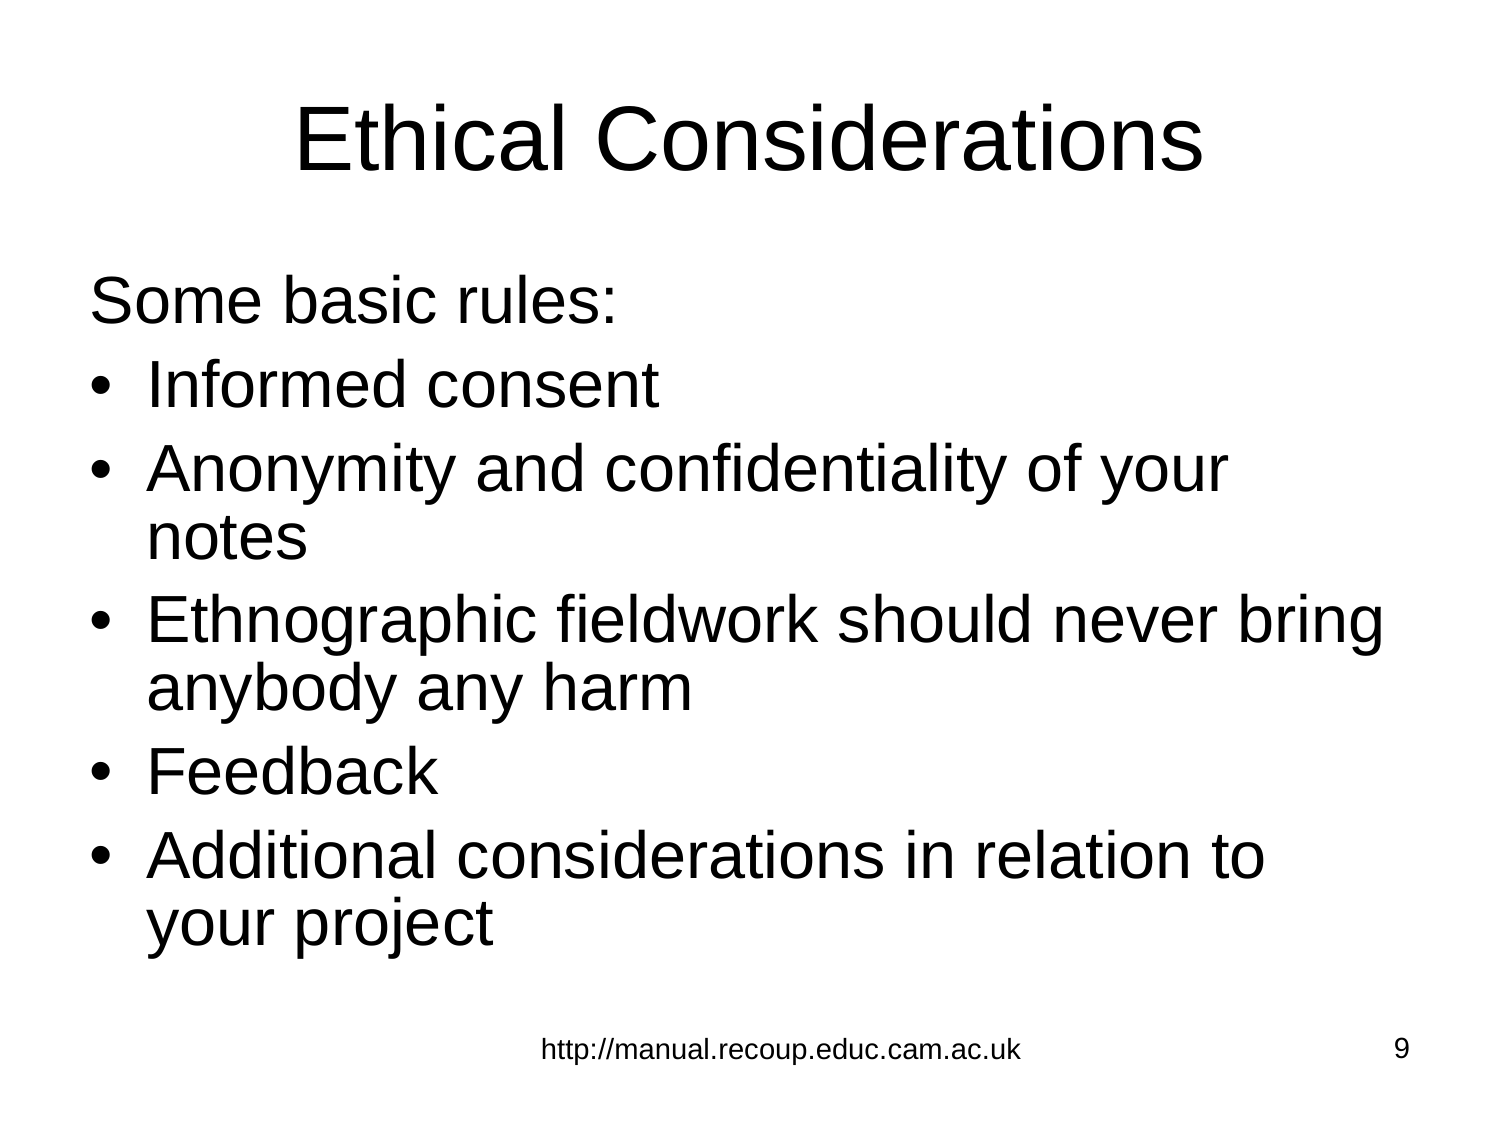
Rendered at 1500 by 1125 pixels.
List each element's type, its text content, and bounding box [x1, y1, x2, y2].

title Ethical Considerations [84, 54, 1416, 224]
list Some basic rules: Informed consent Anonymity and confidentiality of your notes Ethnographic fieldwork should never bring anybody any harm Feedback Additional considerations in relation to your project [75, 262, 1426, 1009]
